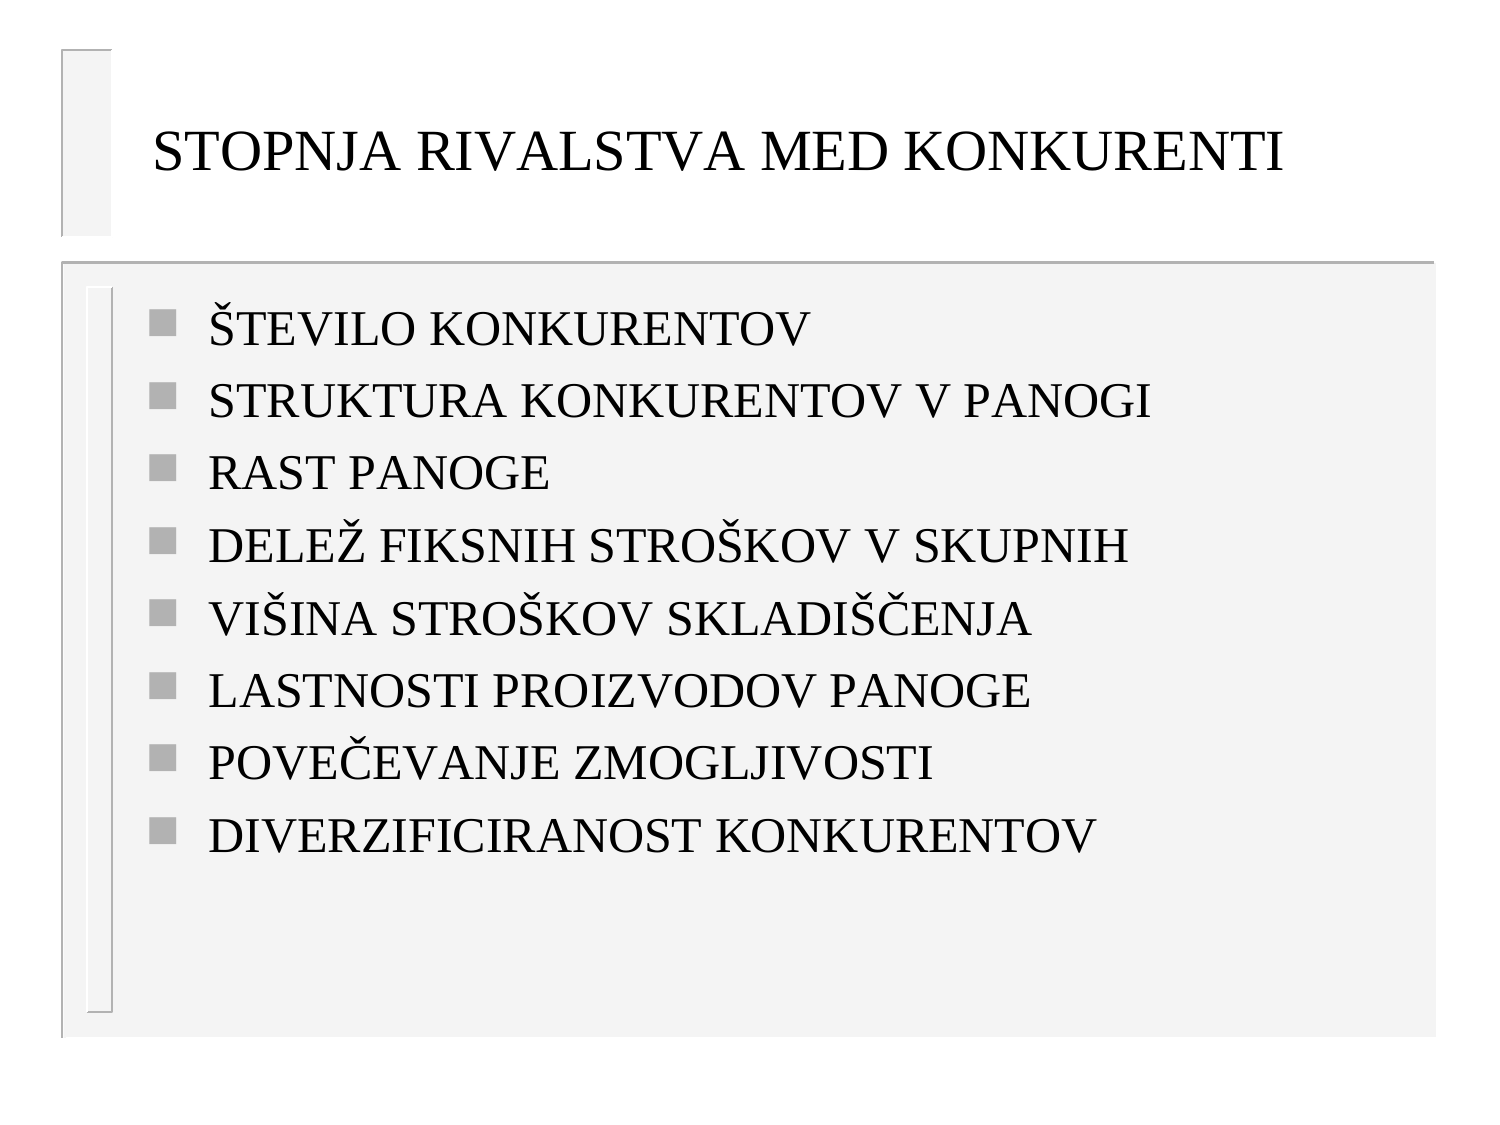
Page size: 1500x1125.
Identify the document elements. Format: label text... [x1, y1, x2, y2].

list ŠTEVILO KONKURENTOV STRUKTURA KONKURENTOV V PANOGI RAST PANOGE DELEŽ FIKSNIH STROŠKOV V SKUPNIH VIŠINA STROŠKOV SKLADIŠČENJA LASTNOSTI PROIZVODOV PANOGE POVEČEVANJE ZMOGLJIVOSTI DIVERZIFICIRANOST KONKURENTOV [137, 287, 1413, 963]
title STOPNJA RIVALSTVA MED KONKURENTI [137, 56, 1413, 238]
